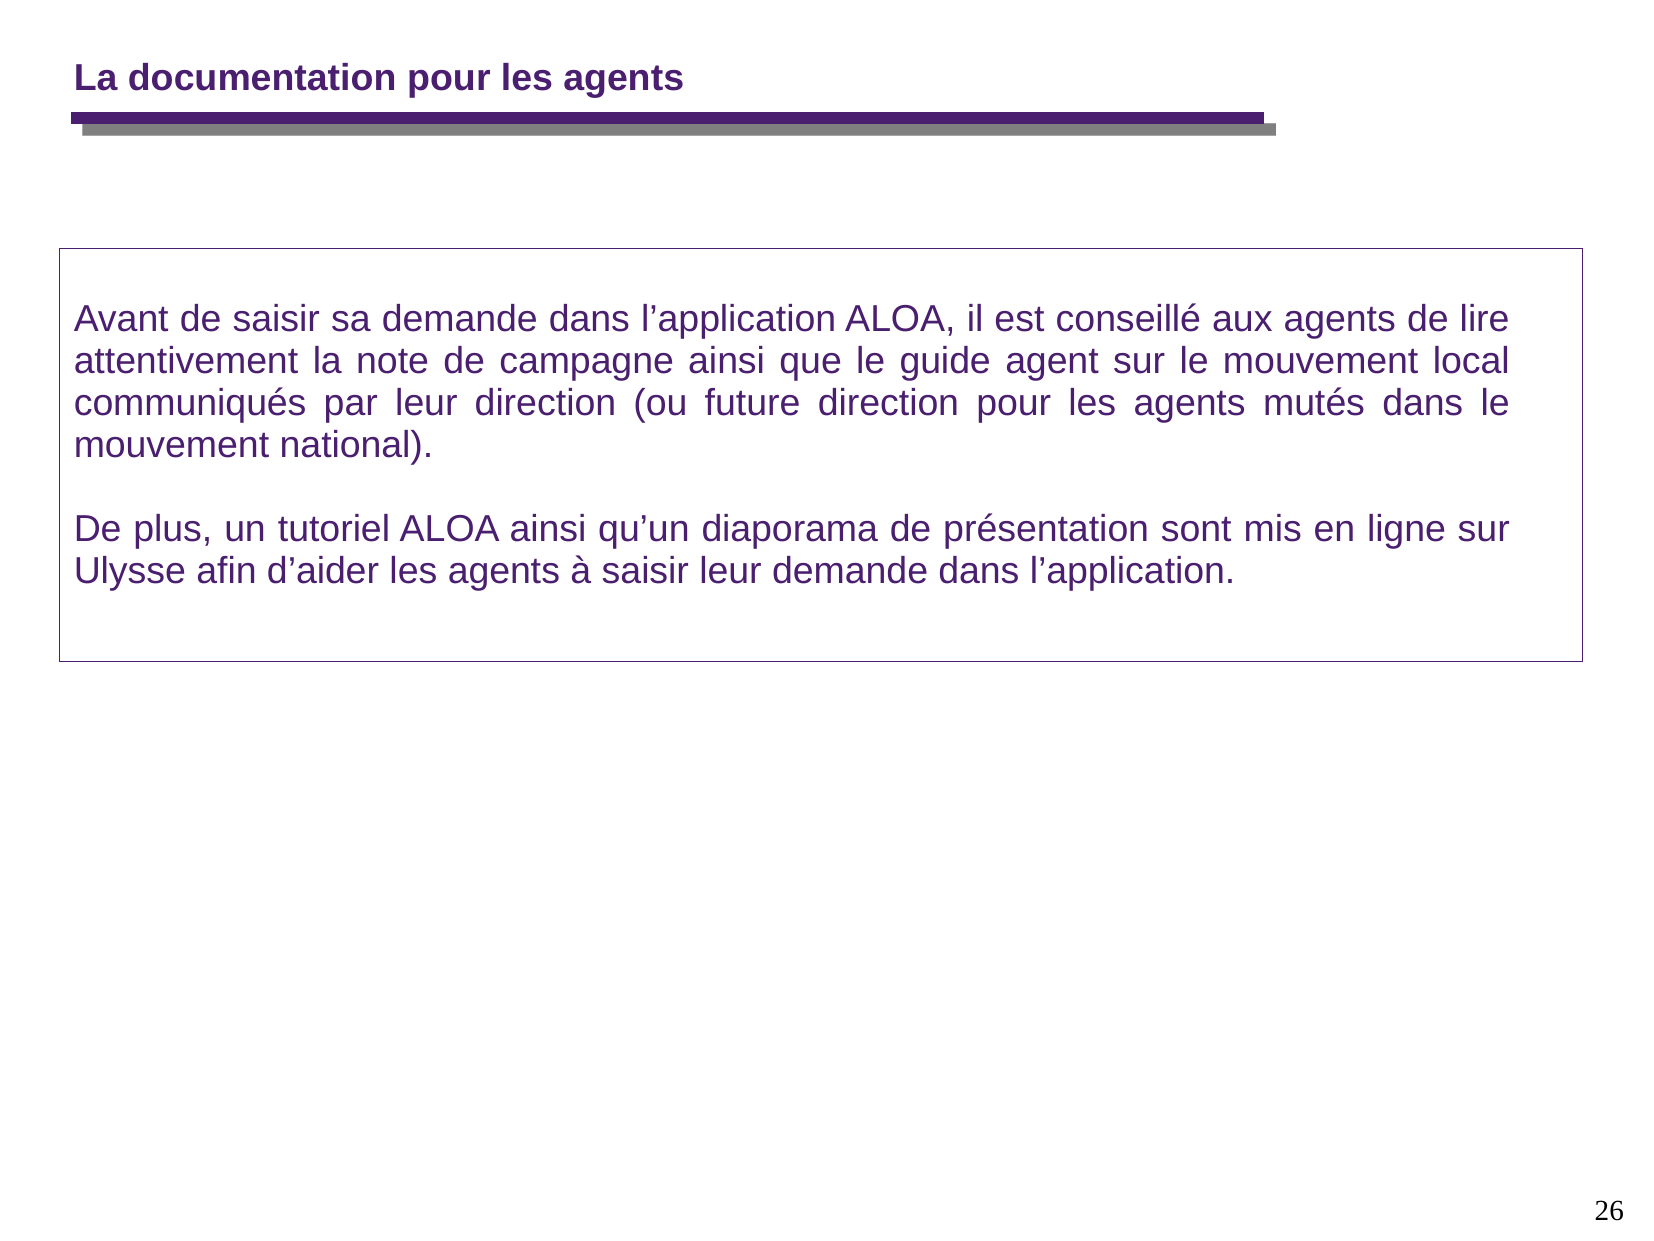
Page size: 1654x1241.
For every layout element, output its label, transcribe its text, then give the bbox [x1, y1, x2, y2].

text_box Avant de saisir sa demande dans l’application ALOA, il est conseillé aux agents de lire attentivement la note de campagne ainsi que le guide agent sur le mouvement local communiqués par leur direction (ou future direction pour les agents mutés dans le mouvement national). De plus, un tutoriel ALOA ainsi qu’un diaporama de présentation sont mis en ligne sur Ulysse afin d’aider les agents à saisir leur demande dans l’application. [59, 248, 1583, 662]
text_box La documentation pour les agents [59, 49, 1607, 125]
